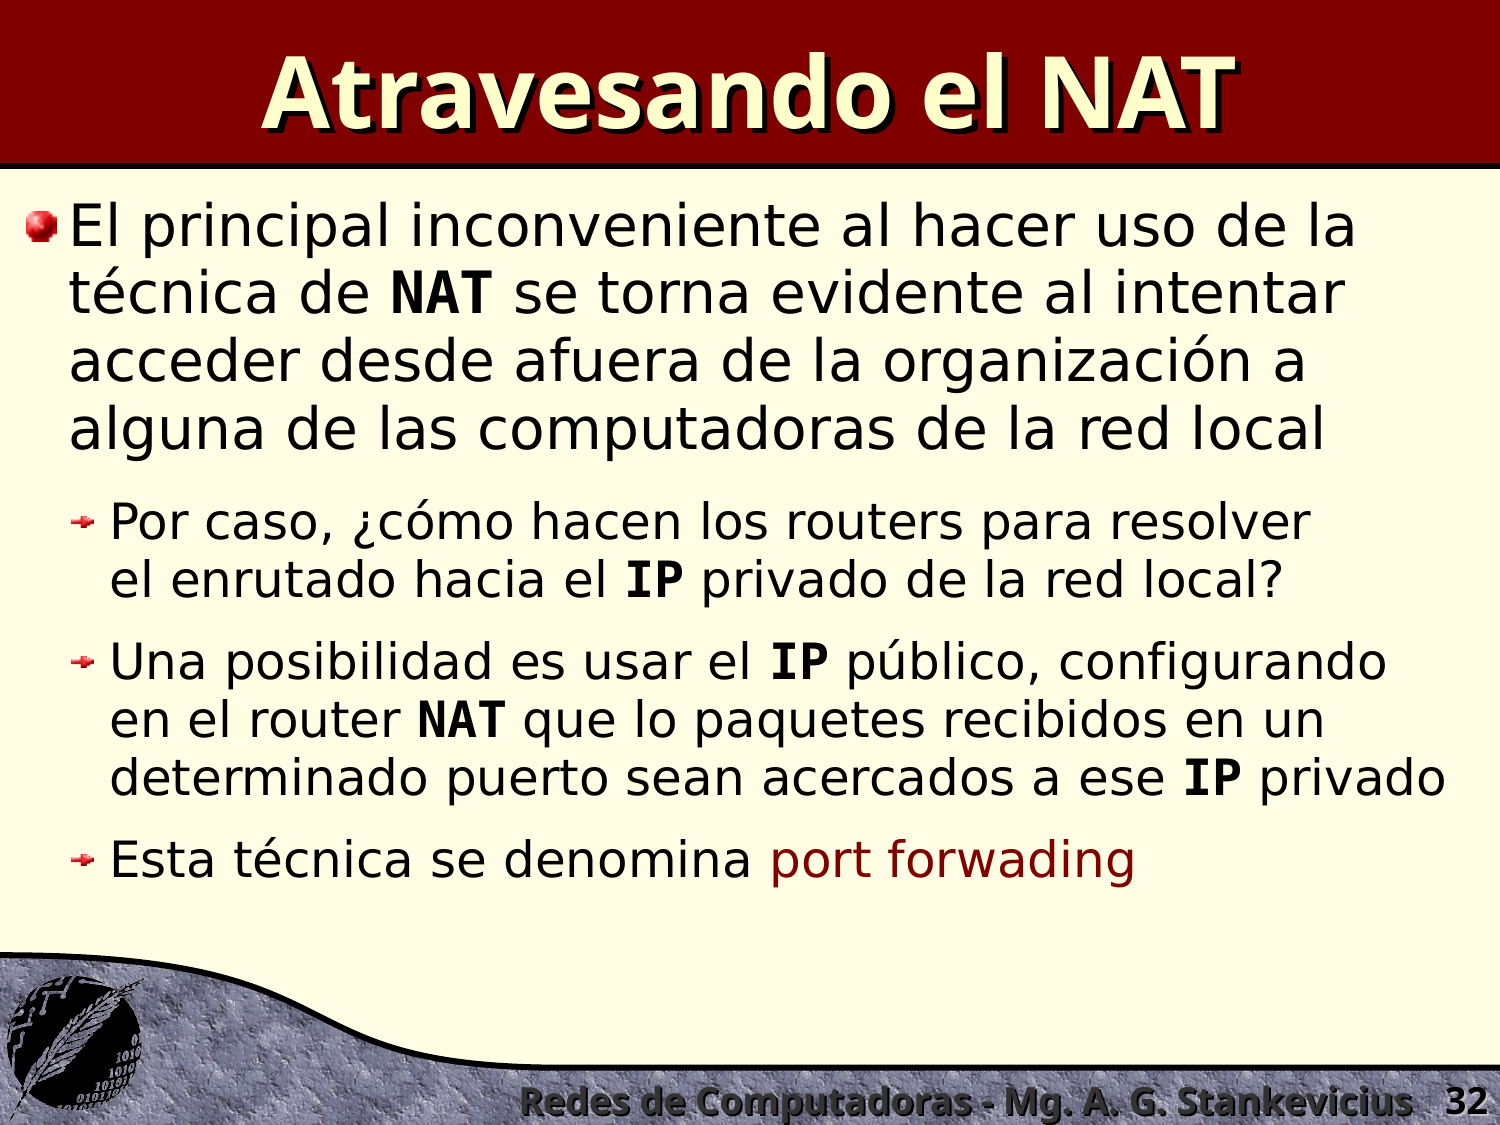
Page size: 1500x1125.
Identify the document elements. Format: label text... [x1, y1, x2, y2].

picture [0, 959, 1500, 1125]
picture [790, 1100, 795, 1110]
title Atravesando el NAT [15, 5, 1485, 160]
picture [1047, 1100, 1054, 1110]
list El principal inconveniente al hacer uso de la técnica de NAT se torna evidente al intentar acceder desde afuera de la organización a alguna de las computadoras de la red local Por caso, ¿cómo hacen los routers para resolver el enrutado hacia el IP privado de la red local? Una posibilidad es usar el IP público, configurando en el router NAT que lo paquetes recibidos en un determinado puerto sean acercados a ese IP privado Esta técnica se denomina port forwading [11, 192, 1486, 921]
